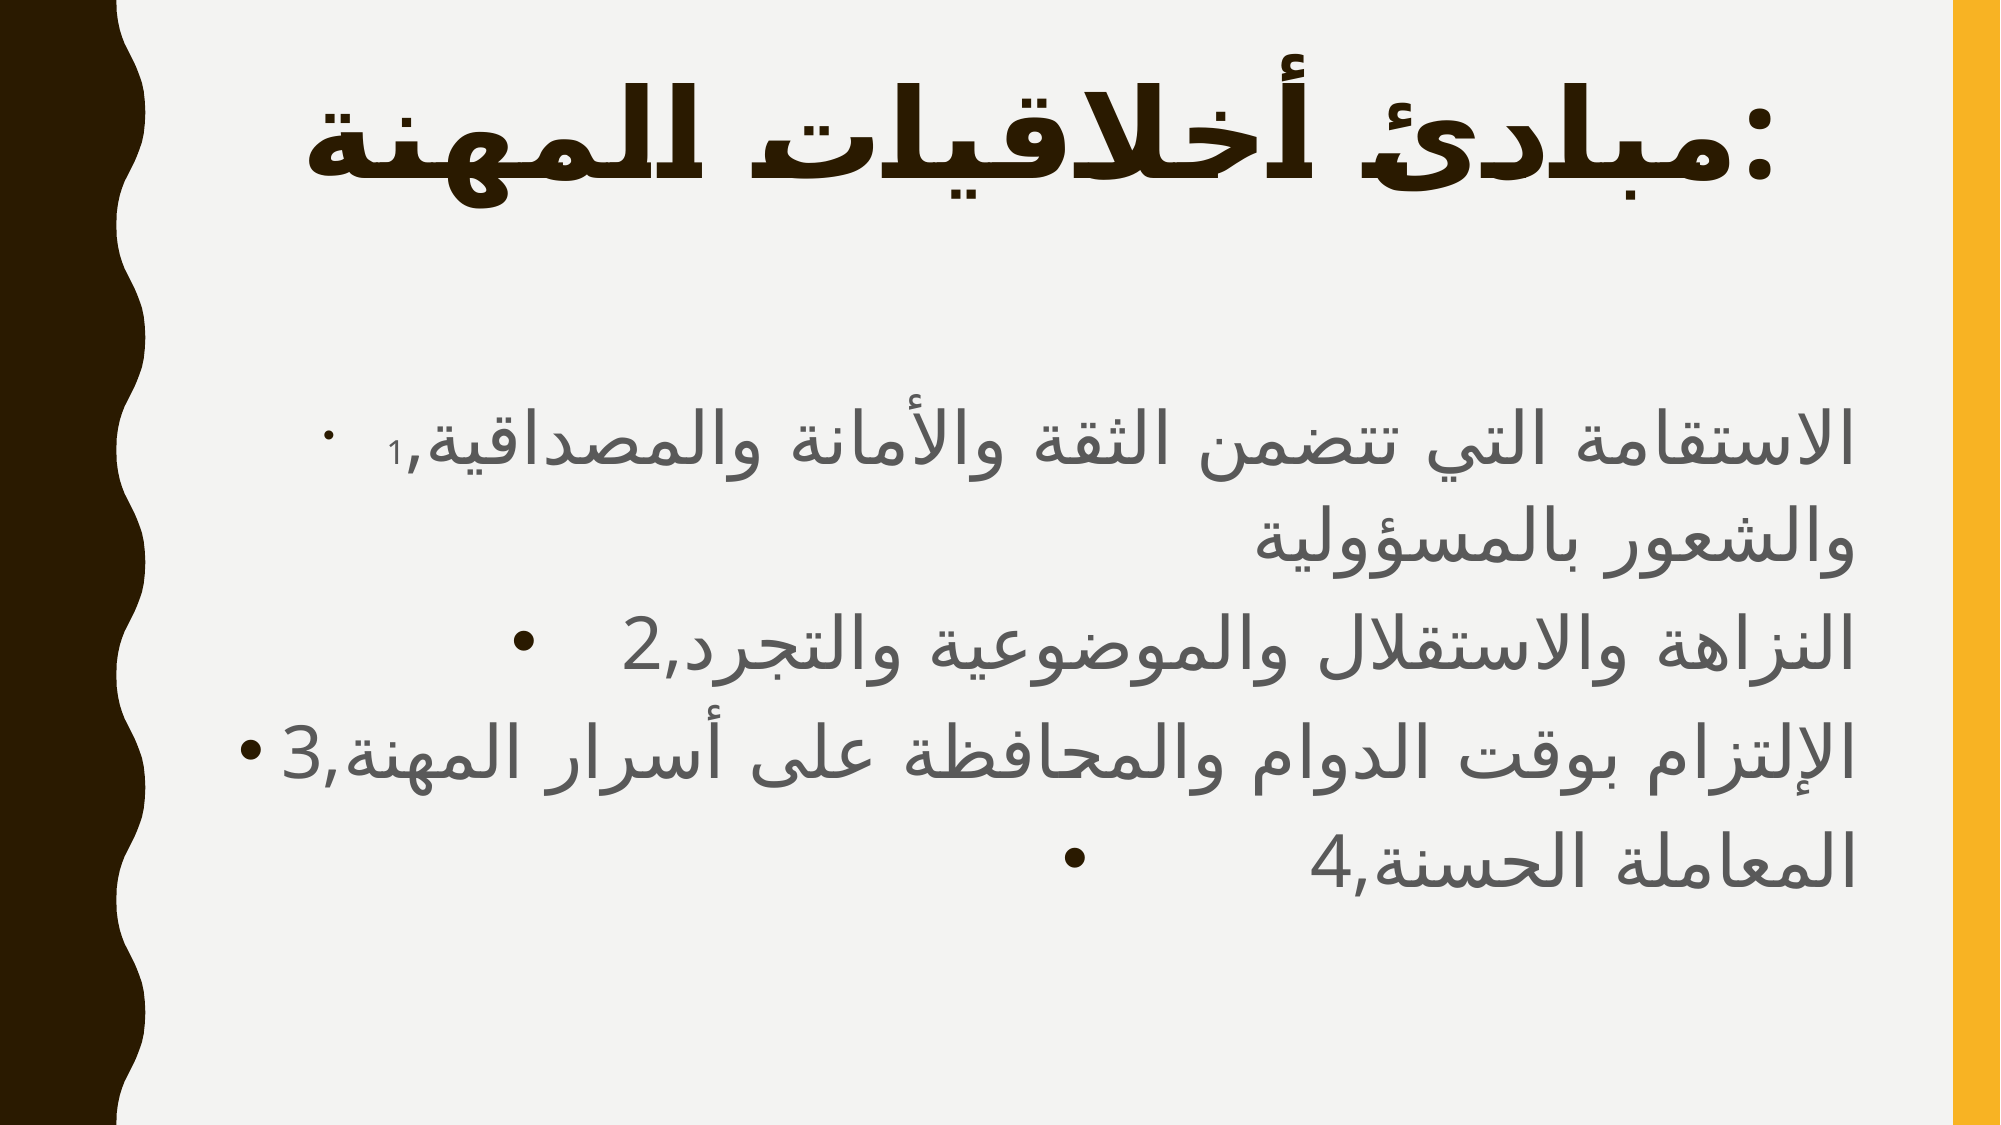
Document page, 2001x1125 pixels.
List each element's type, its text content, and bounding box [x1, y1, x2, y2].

title مبادئ أخلاقيات المهنة: [205, 62, 1876, 308]
list 1,الاستقامة التي تتضمن الثقة والأمانة والمصداقية والشعور بالمسؤولية 2,النزاهة والاستقلال والموضوعية والتجرد 3,الإلتزام بوقت الدوام والمحافظة على أسرار المهنة 4,المعاملة الحسنة [205, 375, 1876, 965]
